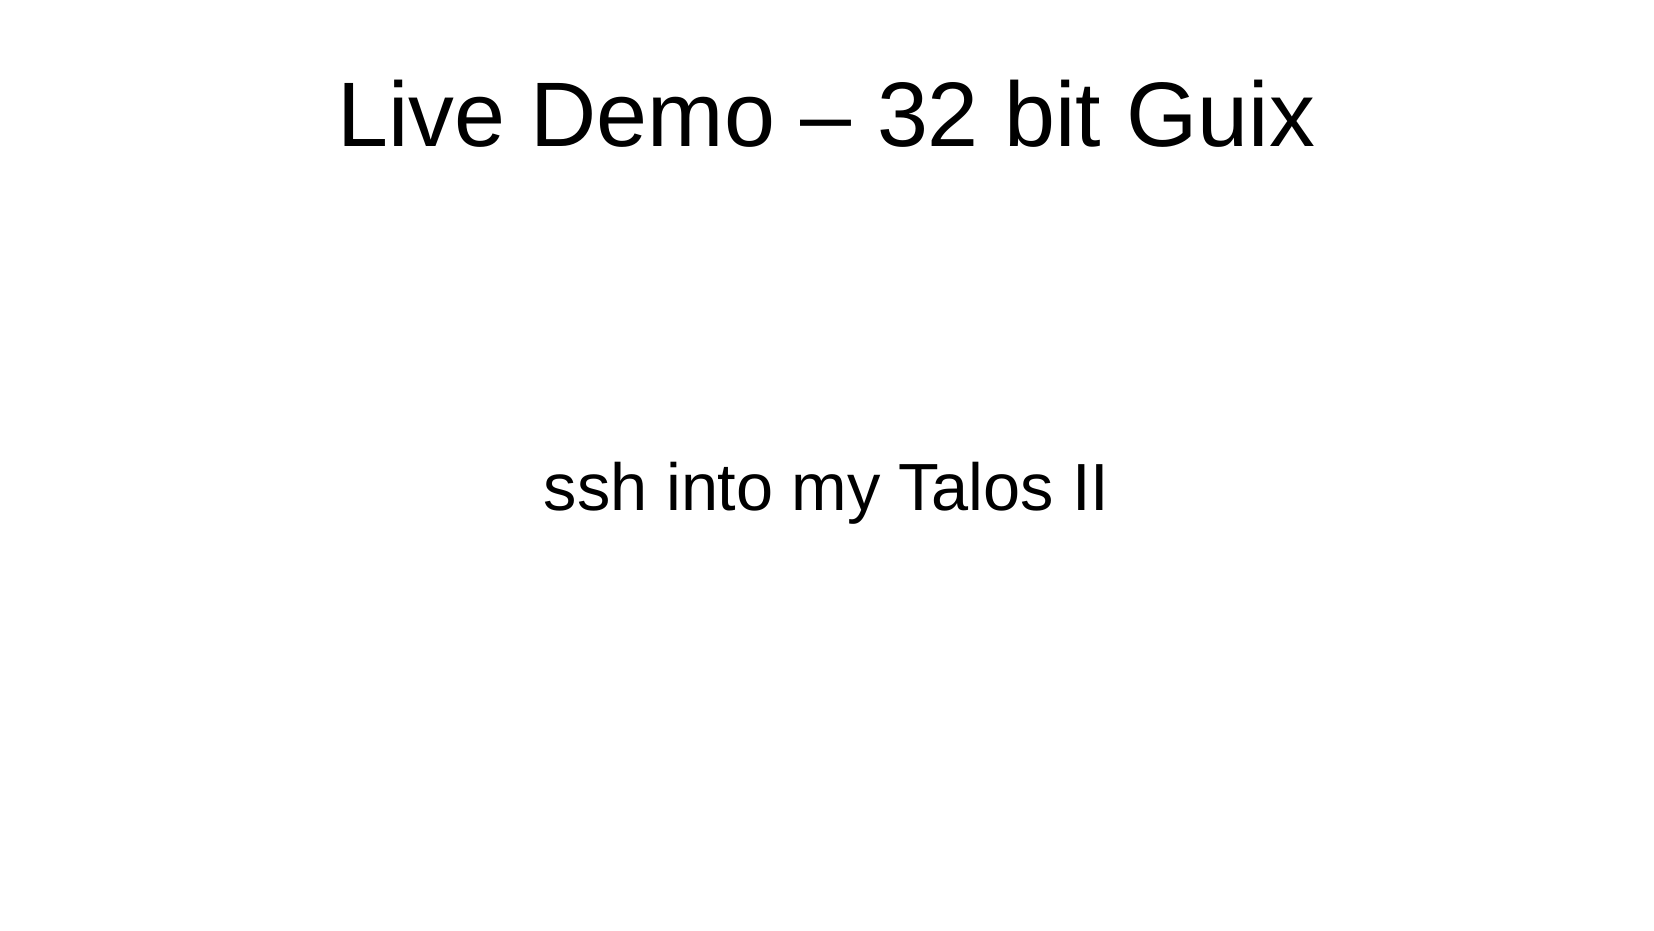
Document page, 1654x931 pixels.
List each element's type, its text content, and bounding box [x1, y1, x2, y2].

subtitle ssh into my Talos II [82, 217, 1571, 758]
title Live Demo – 32 bit Guix [82, 37, 1571, 193]
